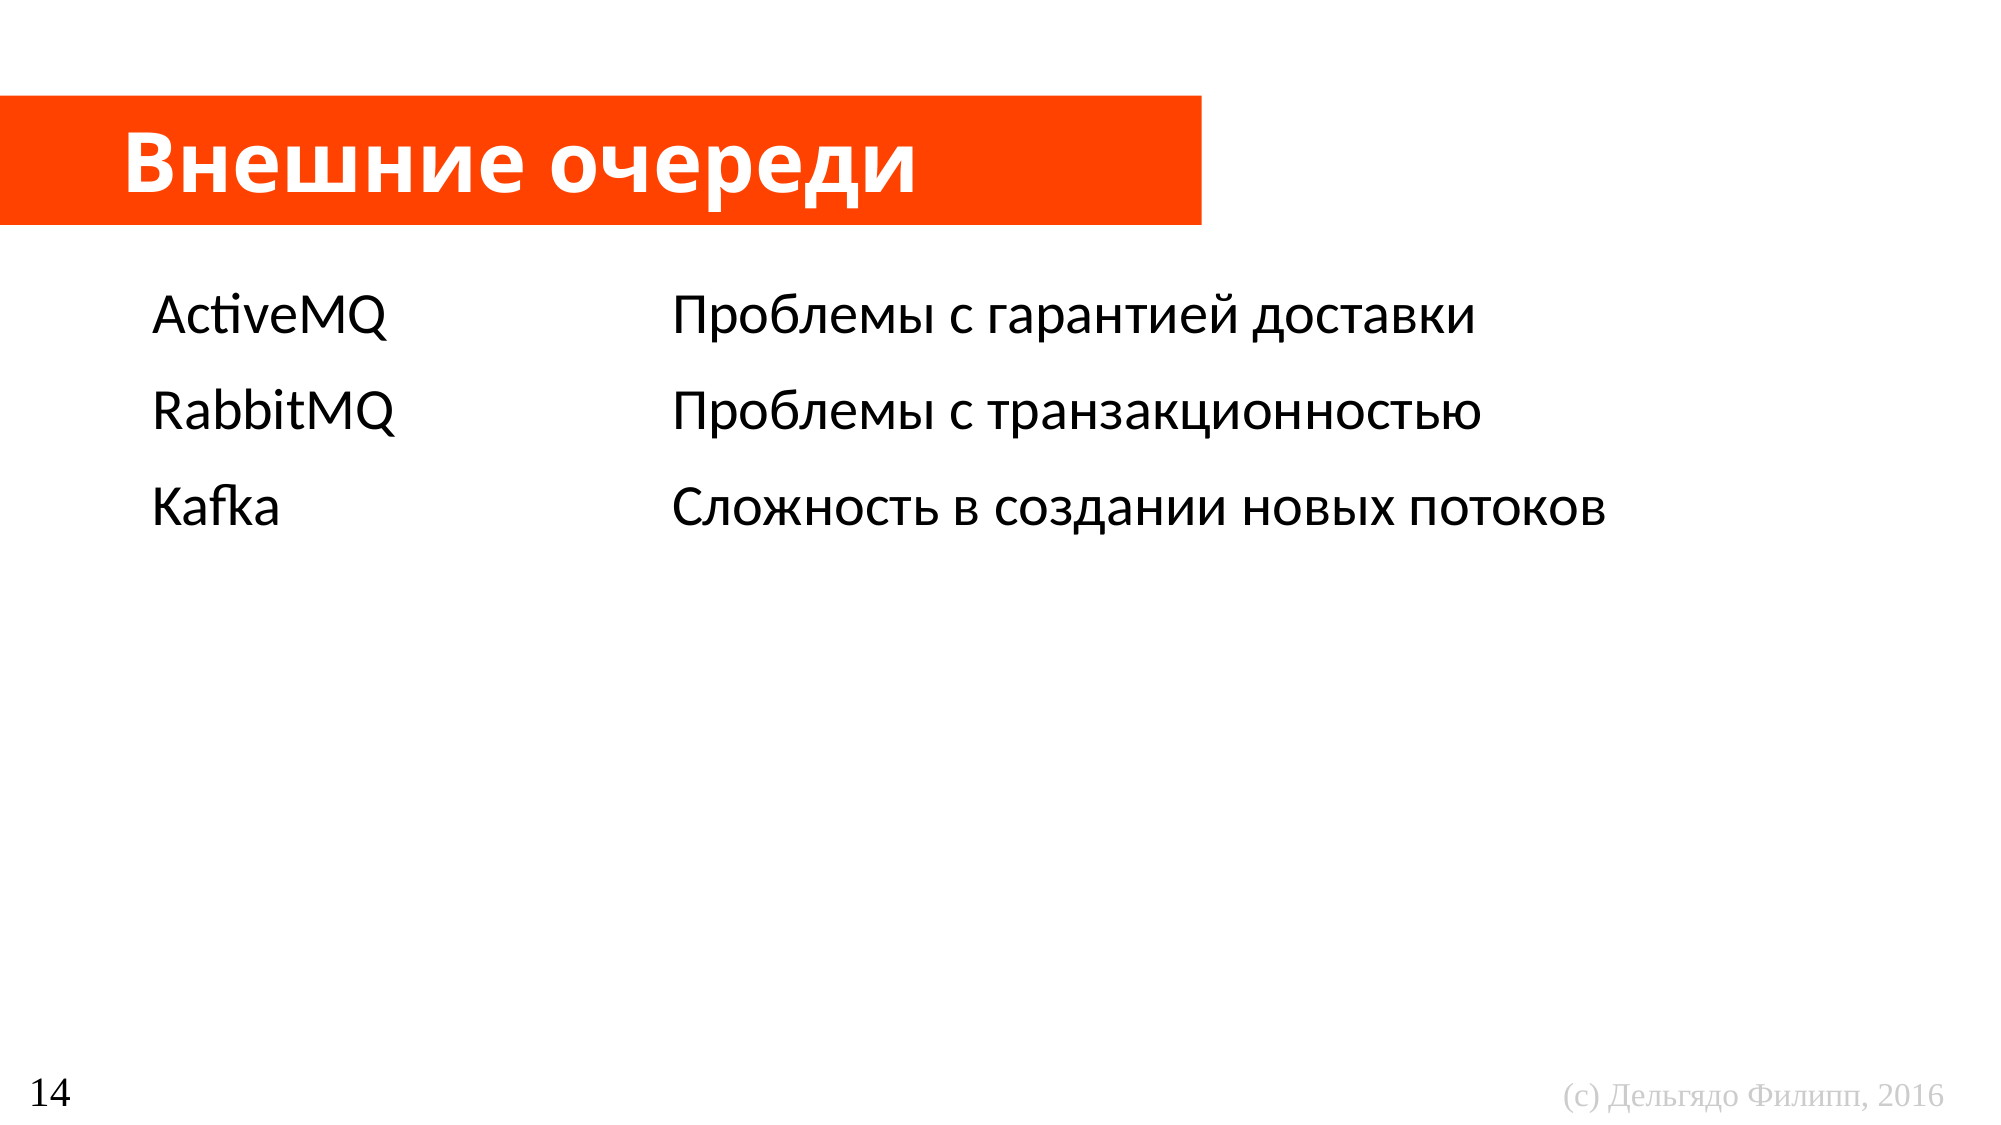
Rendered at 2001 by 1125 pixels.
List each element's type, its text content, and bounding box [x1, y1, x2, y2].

title Внешние очереди [0, 95, 1202, 225]
list ActiveMQ RabbitMQ Kafka [137, 282, 556, 1014]
list Проблемы с гарантией доставки Проблемы с транзакционностью Сложность в создании новых потоков [657, 282, 1725, 1014]
